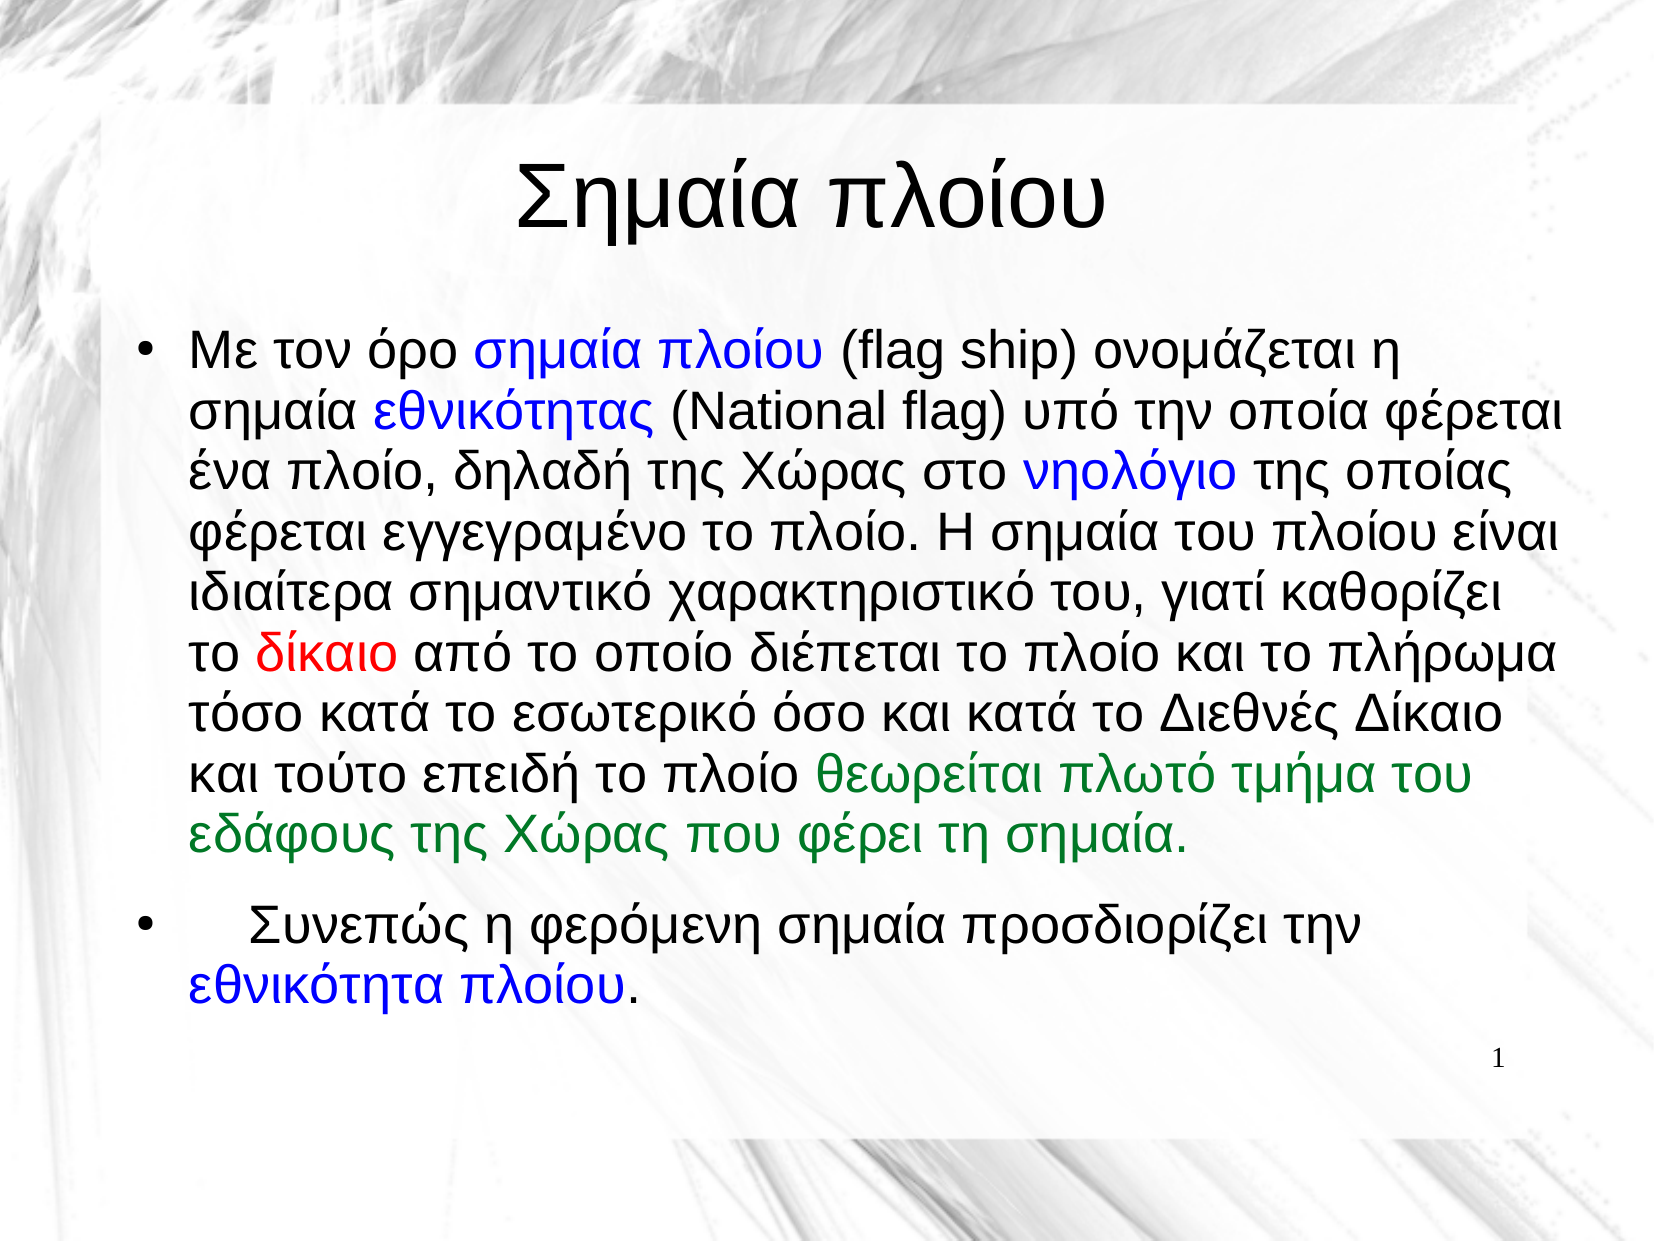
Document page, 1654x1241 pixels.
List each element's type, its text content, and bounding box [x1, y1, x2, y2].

list Με τον όρο σημαία πλοίου (flag ship) ονομάζεται η σημαία εθνικότητας (National flag) υπό την οποία φέρεται ένα πλοίο, δηλαδή της Χώρας στο νηολόγιο της οποίας φέρεται εγγεγραμένο το πλοίο. Η σημαία του πλοίου είναι ιδιαίτερα σημαντικό χαρακτηριστικό του, γιατί καθορίζει το δίκαιο από το οποίο διέπεται το πλοίο και το πλήρωμα τόσο κατά το εσωτερικό όσο και κατά το Διεθνές Δίκαιο και τούτο επειδή το πλοίο θεωρείται πλωτό τμήμα του εδάφους της Χώρας που φέρει τη σημαία. Συνεπώς η φερόμενη σημαία προσδιορίζει την εθνικότητα πλοίου. [118, 319, 1571, 1016]
picture [0, 0, 1654, 1241]
title Σημαία πλοίου [118, 112, 1506, 281]
